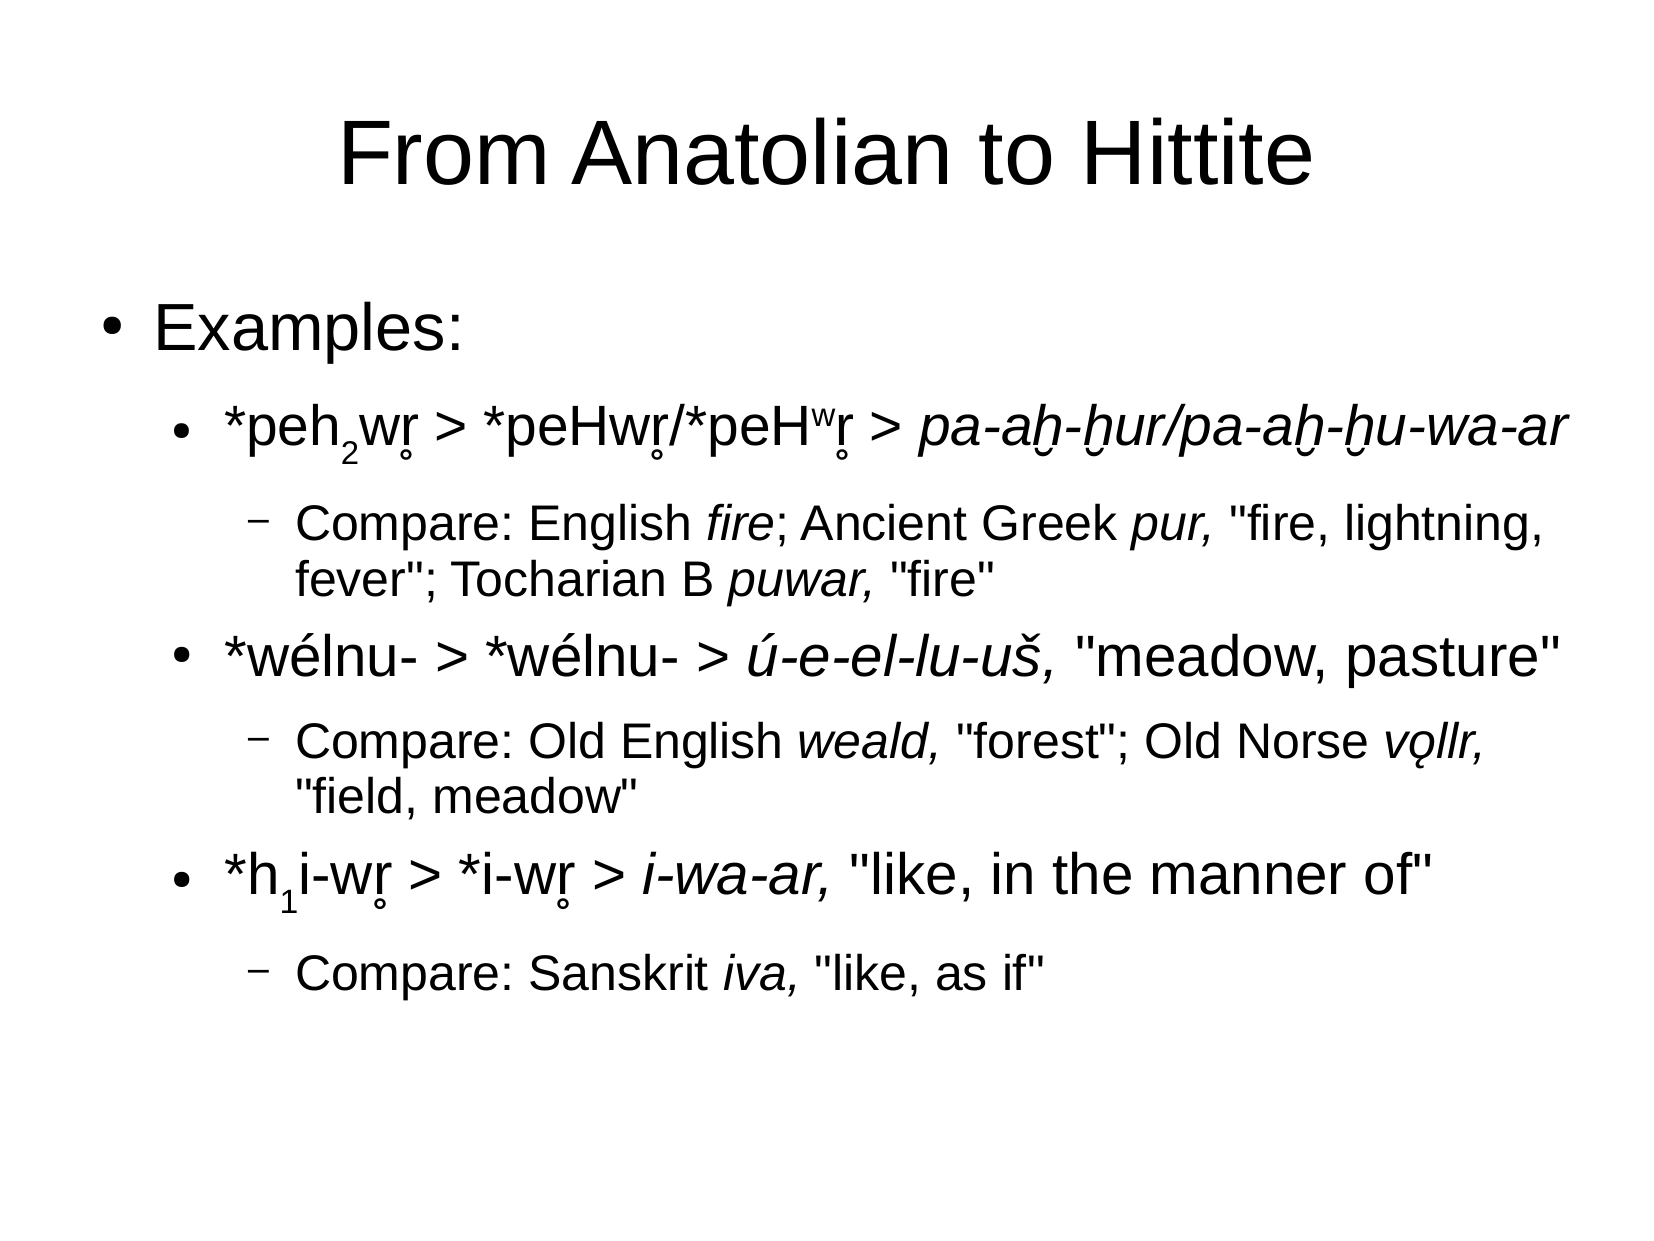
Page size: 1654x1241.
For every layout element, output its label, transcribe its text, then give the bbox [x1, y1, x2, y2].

title From Anatolian to Hittite [82, 49, 1571, 257]
list Examples: *peh2wr̥ > *peHwr̥/*peHwr̥ > pa-aḫ-ḫur/pa-aḫ-ḫu-wa-ar Compare: English fire; Ancient Greek pur, "fire, lightning, fever"; Tocharian B puwar, "fire" *wélnu- > *wélnu- > ú-e-el-lu-uš, "meadow, pasture" Compare: Old English weald, "forest"; Old Norse vǫllr, "field, meadow" *h1i-wr̥ > *i-wr̥ > i-wa-ar, "like, in the manner of" Compare: Sanskrit iva, "like, as if" [82, 290, 1571, 1109]
